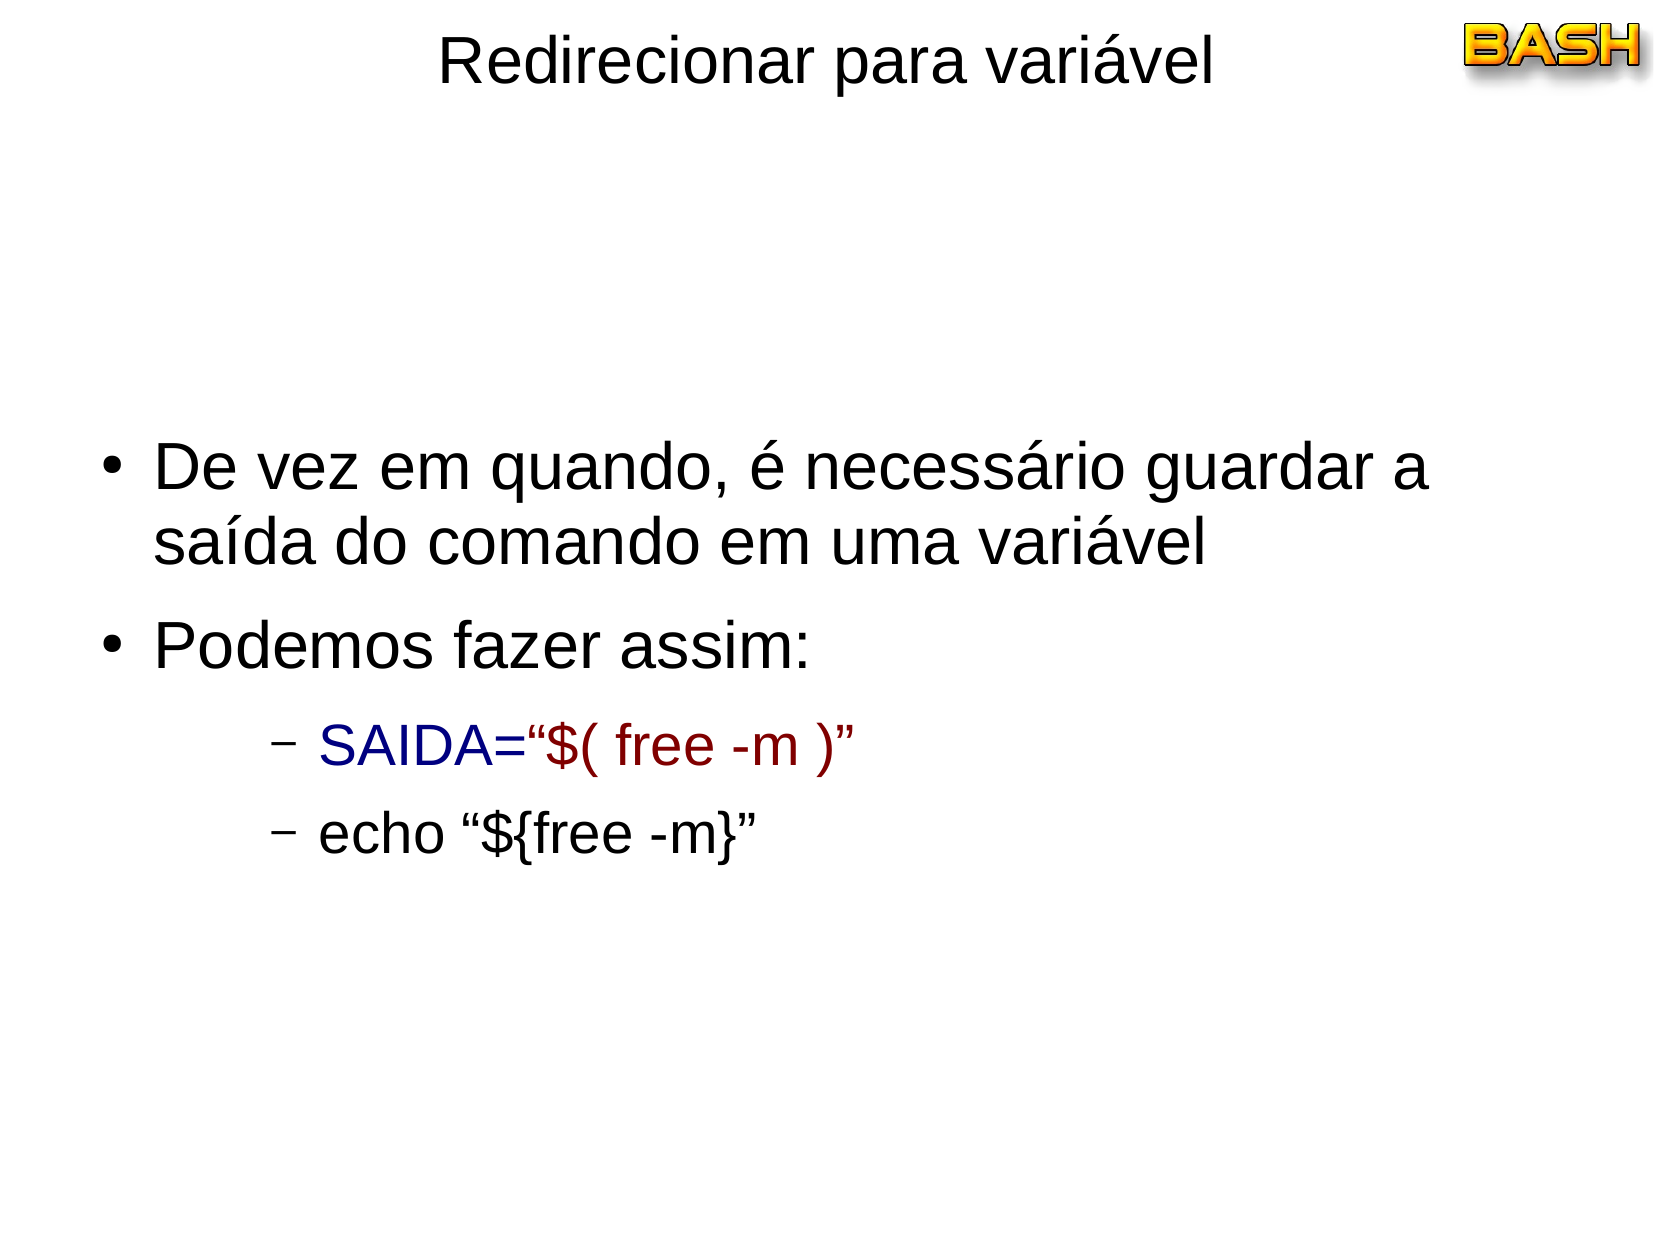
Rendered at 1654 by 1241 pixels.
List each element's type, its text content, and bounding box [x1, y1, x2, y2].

title Redirecionar para variável [82, 22, 1571, 98]
picture [1450, 0, 1654, 96]
list De vez em quando, é necessário guardar a saída do comando em uma variável Podemos fazer assim: SAIDA=“$( free -m )” echo “${free -m}” [82, 429, 1571, 867]
